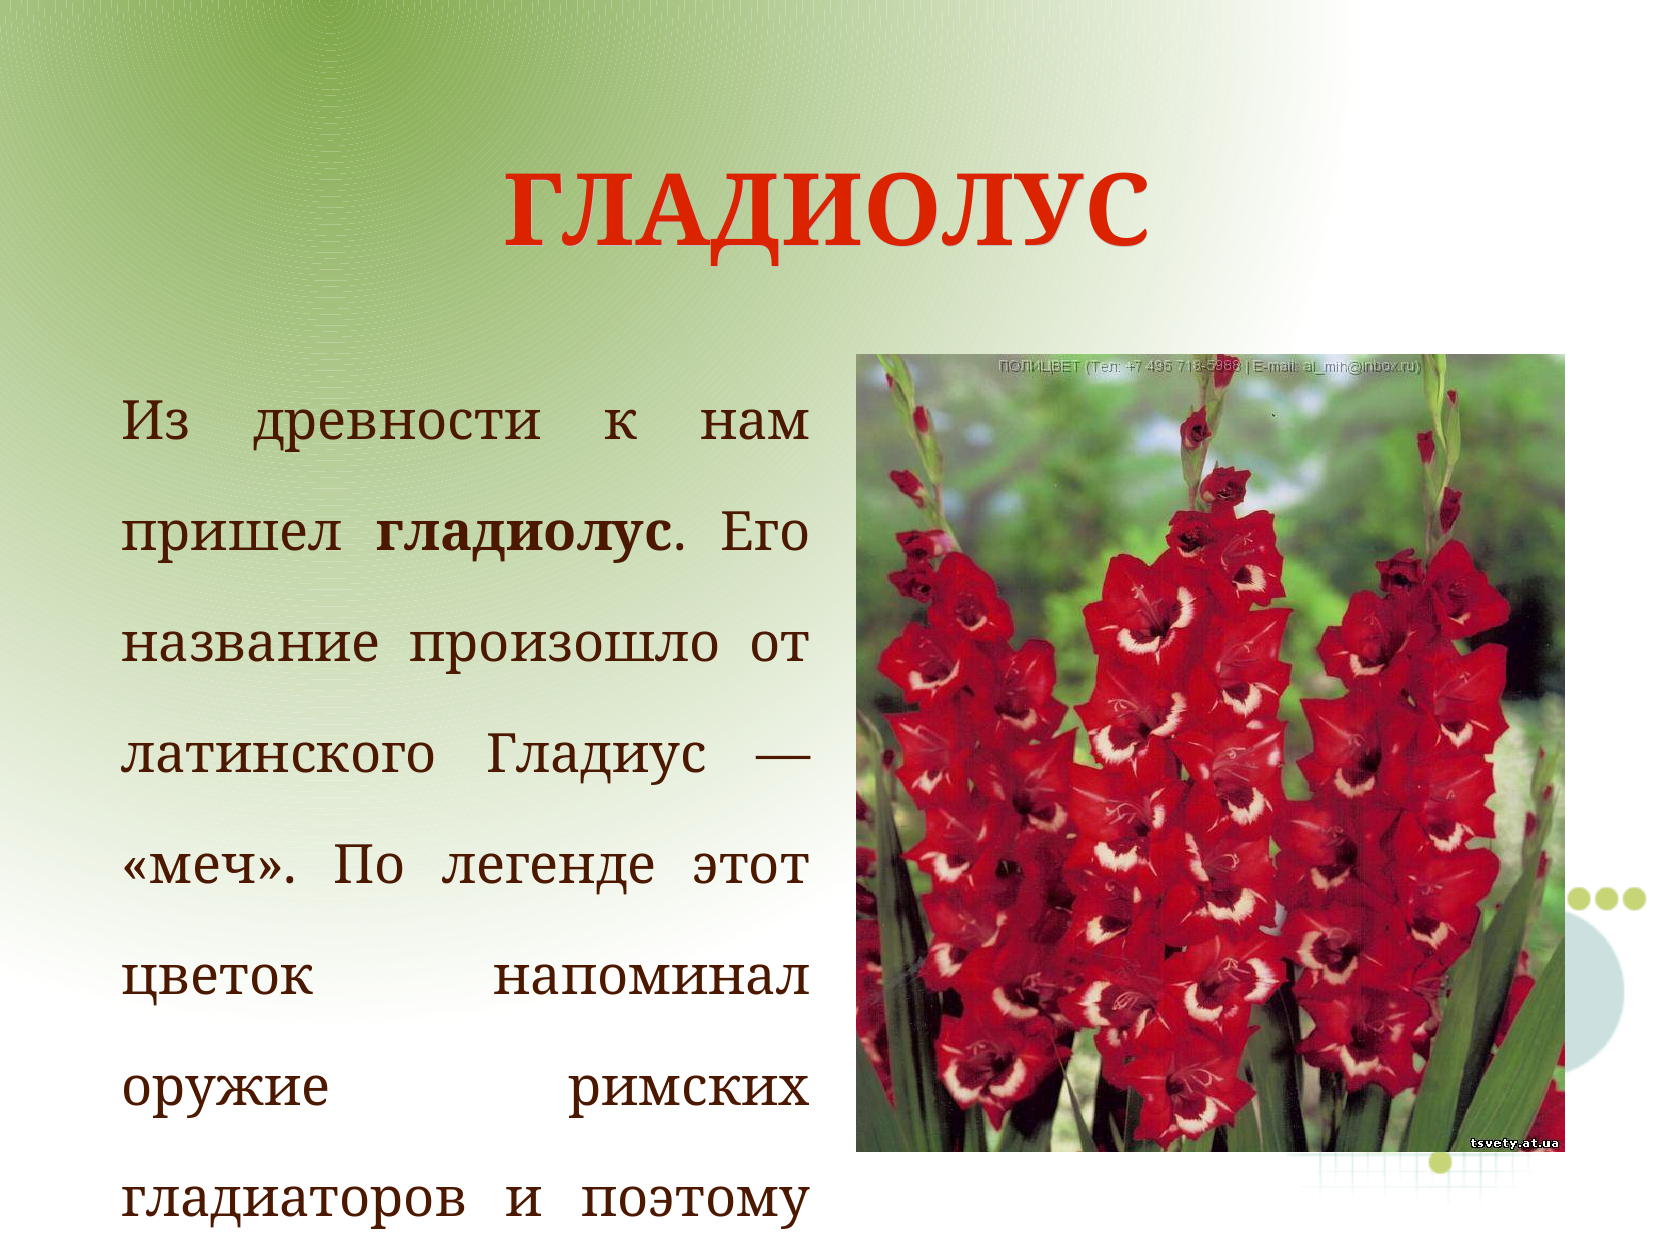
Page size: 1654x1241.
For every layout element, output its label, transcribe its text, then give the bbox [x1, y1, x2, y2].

list Из древности к нам пришел гладиолус. Его название произошло от латинского Гладиус ― «меч». По легенде этот цветок напоминал оружие римских гладиаторов и поэтому был так назван. [121, 344, 811, 1174]
title ГЛАДИОЛУС [121, 102, 1534, 311]
picture [856, 354, 1654, 1211]
